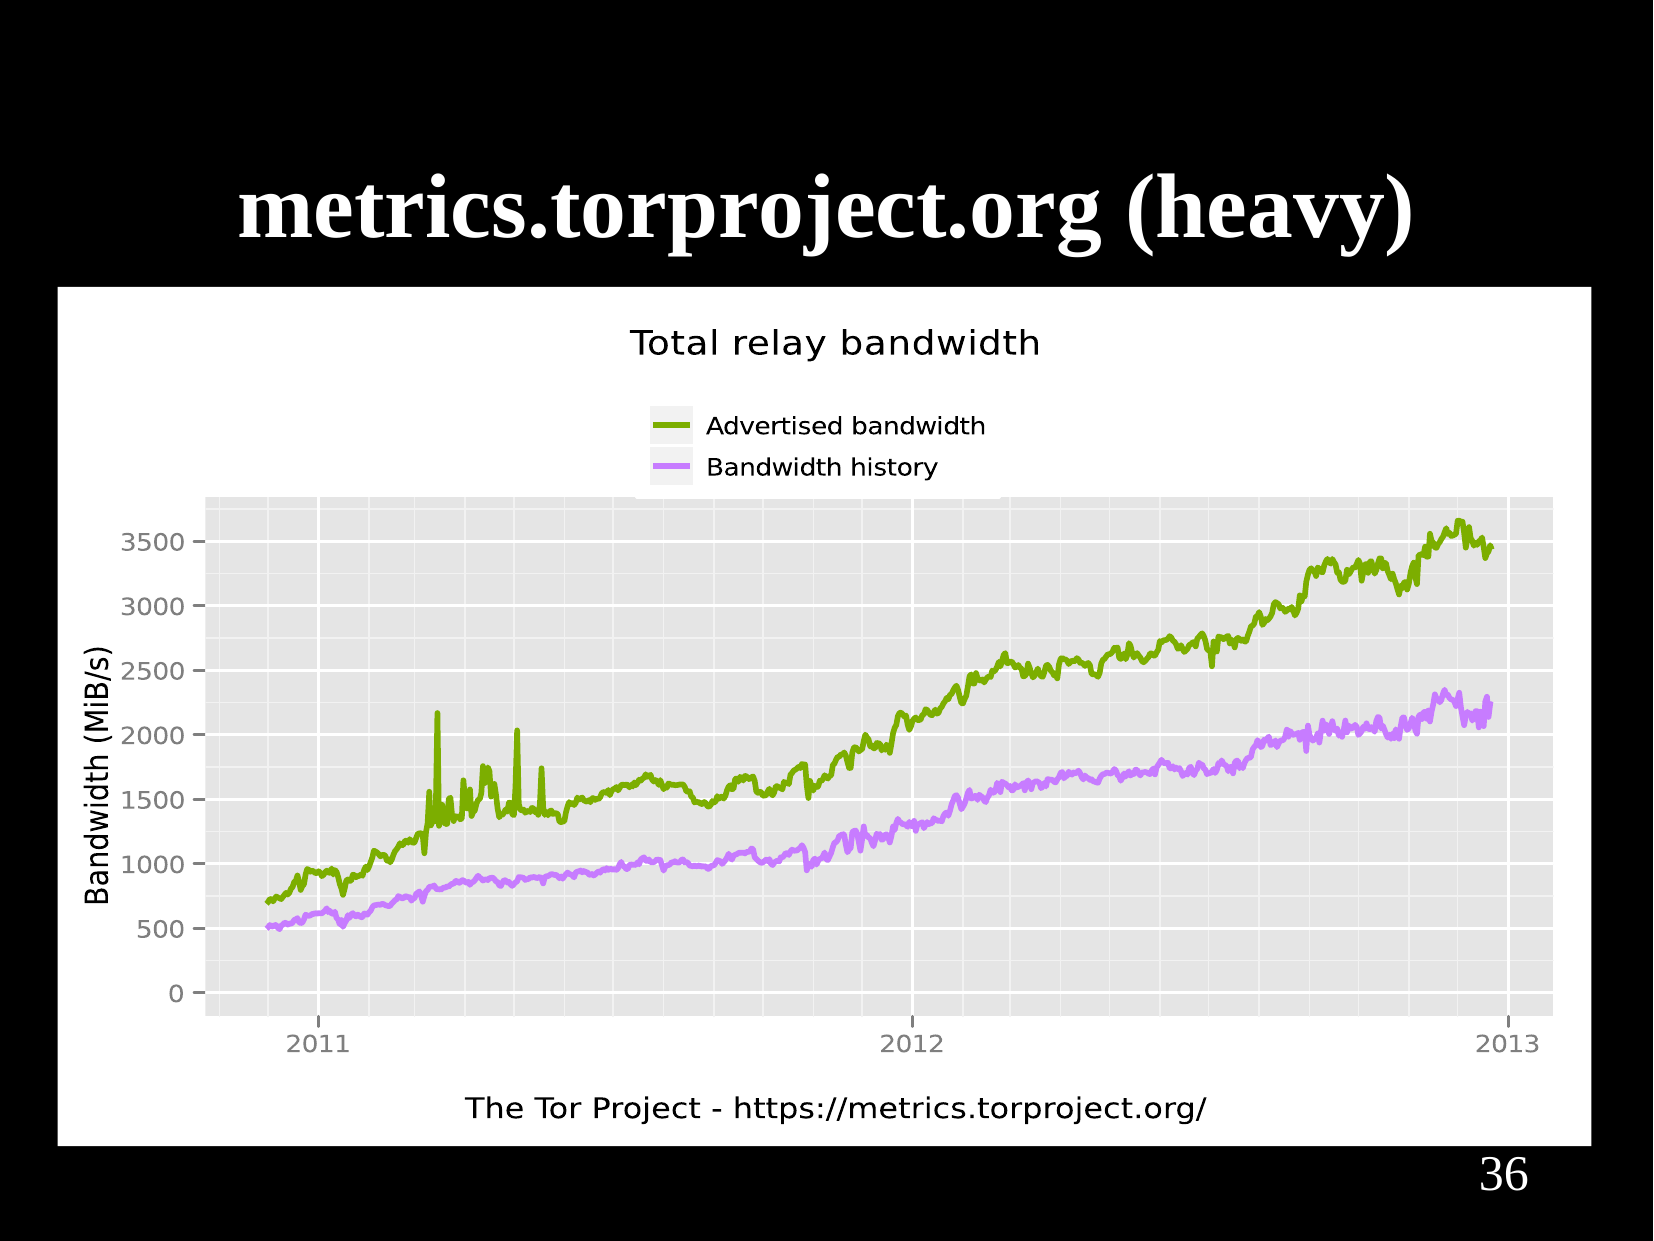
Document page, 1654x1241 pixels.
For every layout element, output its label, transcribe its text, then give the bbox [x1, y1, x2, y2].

title metrics.torproject.org (heavy) [121, 102, 1534, 285]
picture [56, 285, 1593, 1147]
